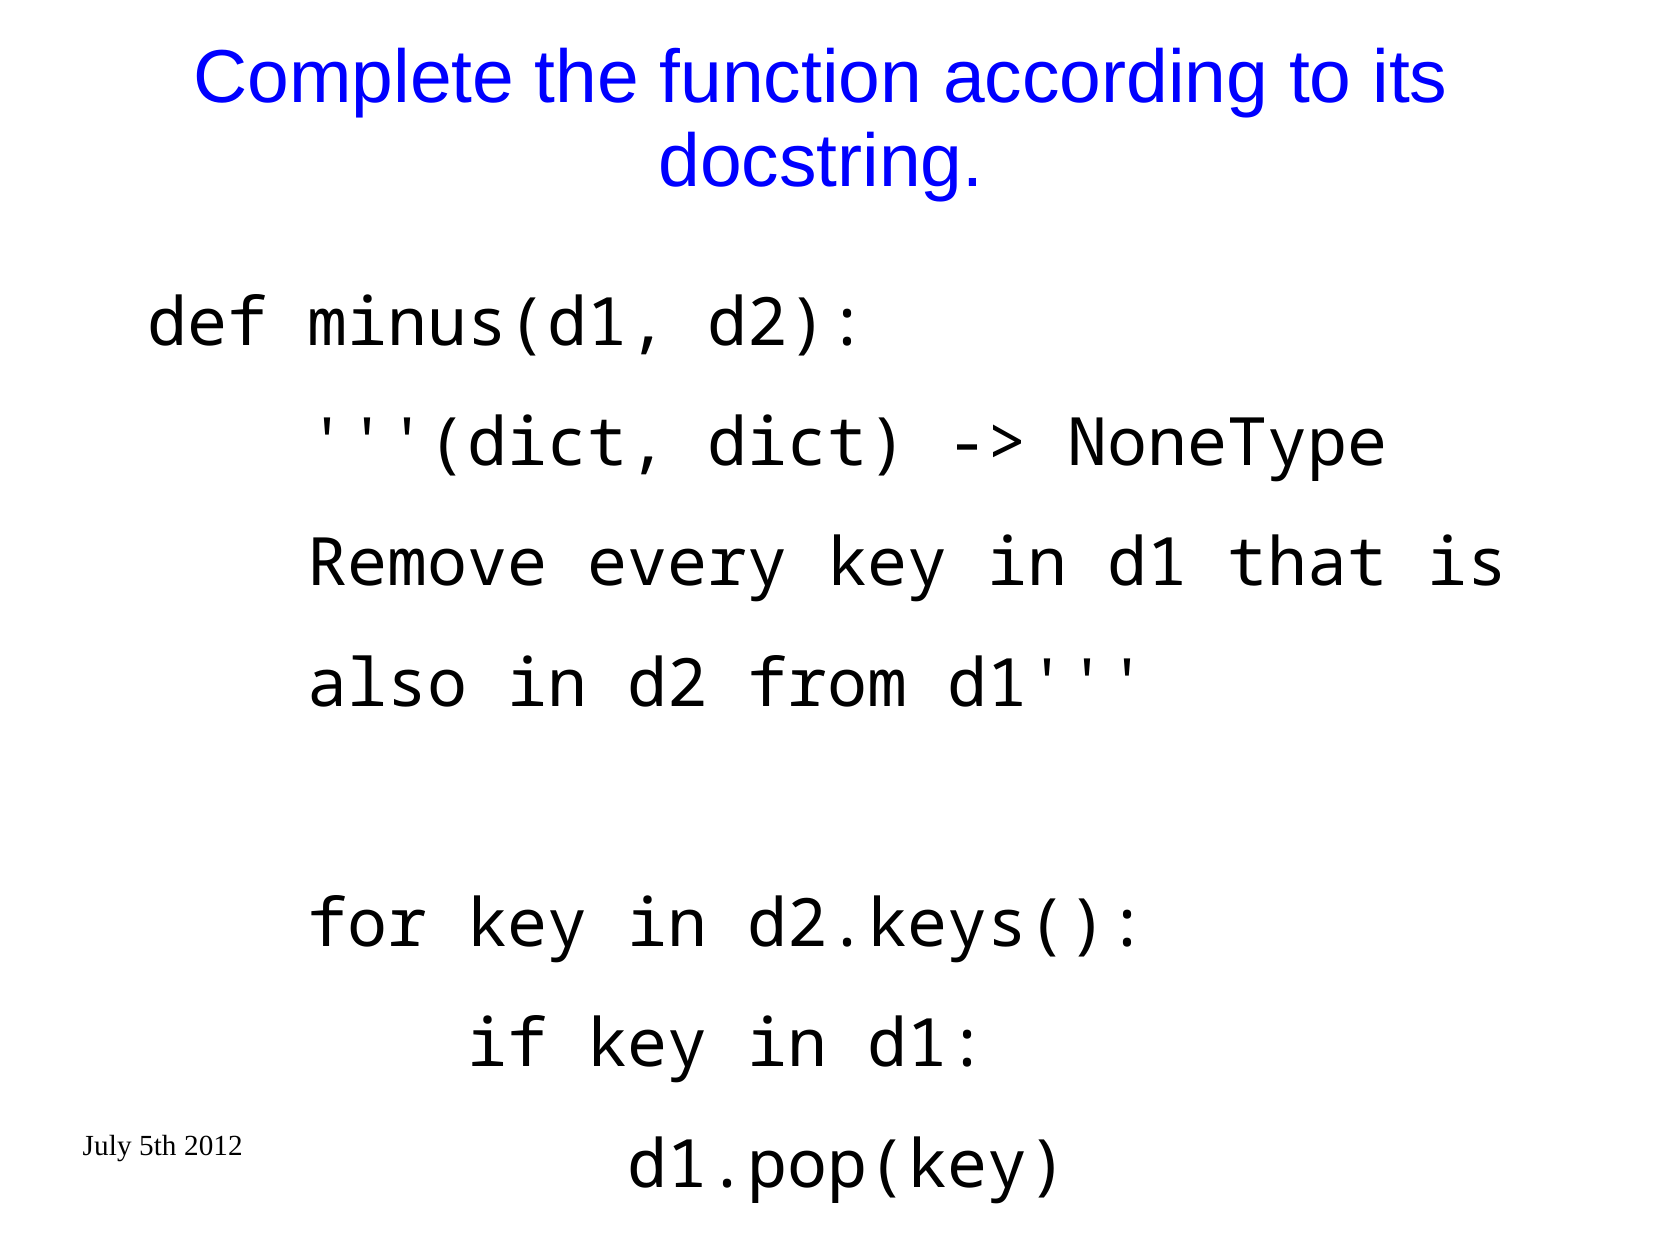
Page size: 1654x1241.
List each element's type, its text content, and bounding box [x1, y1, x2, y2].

title Complete the function according to its docstring. [76, 33, 1565, 202]
list def minus(d1, d2): '''(dict, dict) -> NoneType Remove every key in d1 that is also in d2 from d1''' for key in d2.keys(): if key in d1: d1.pop(key) [76, 274, 1565, 1093]
